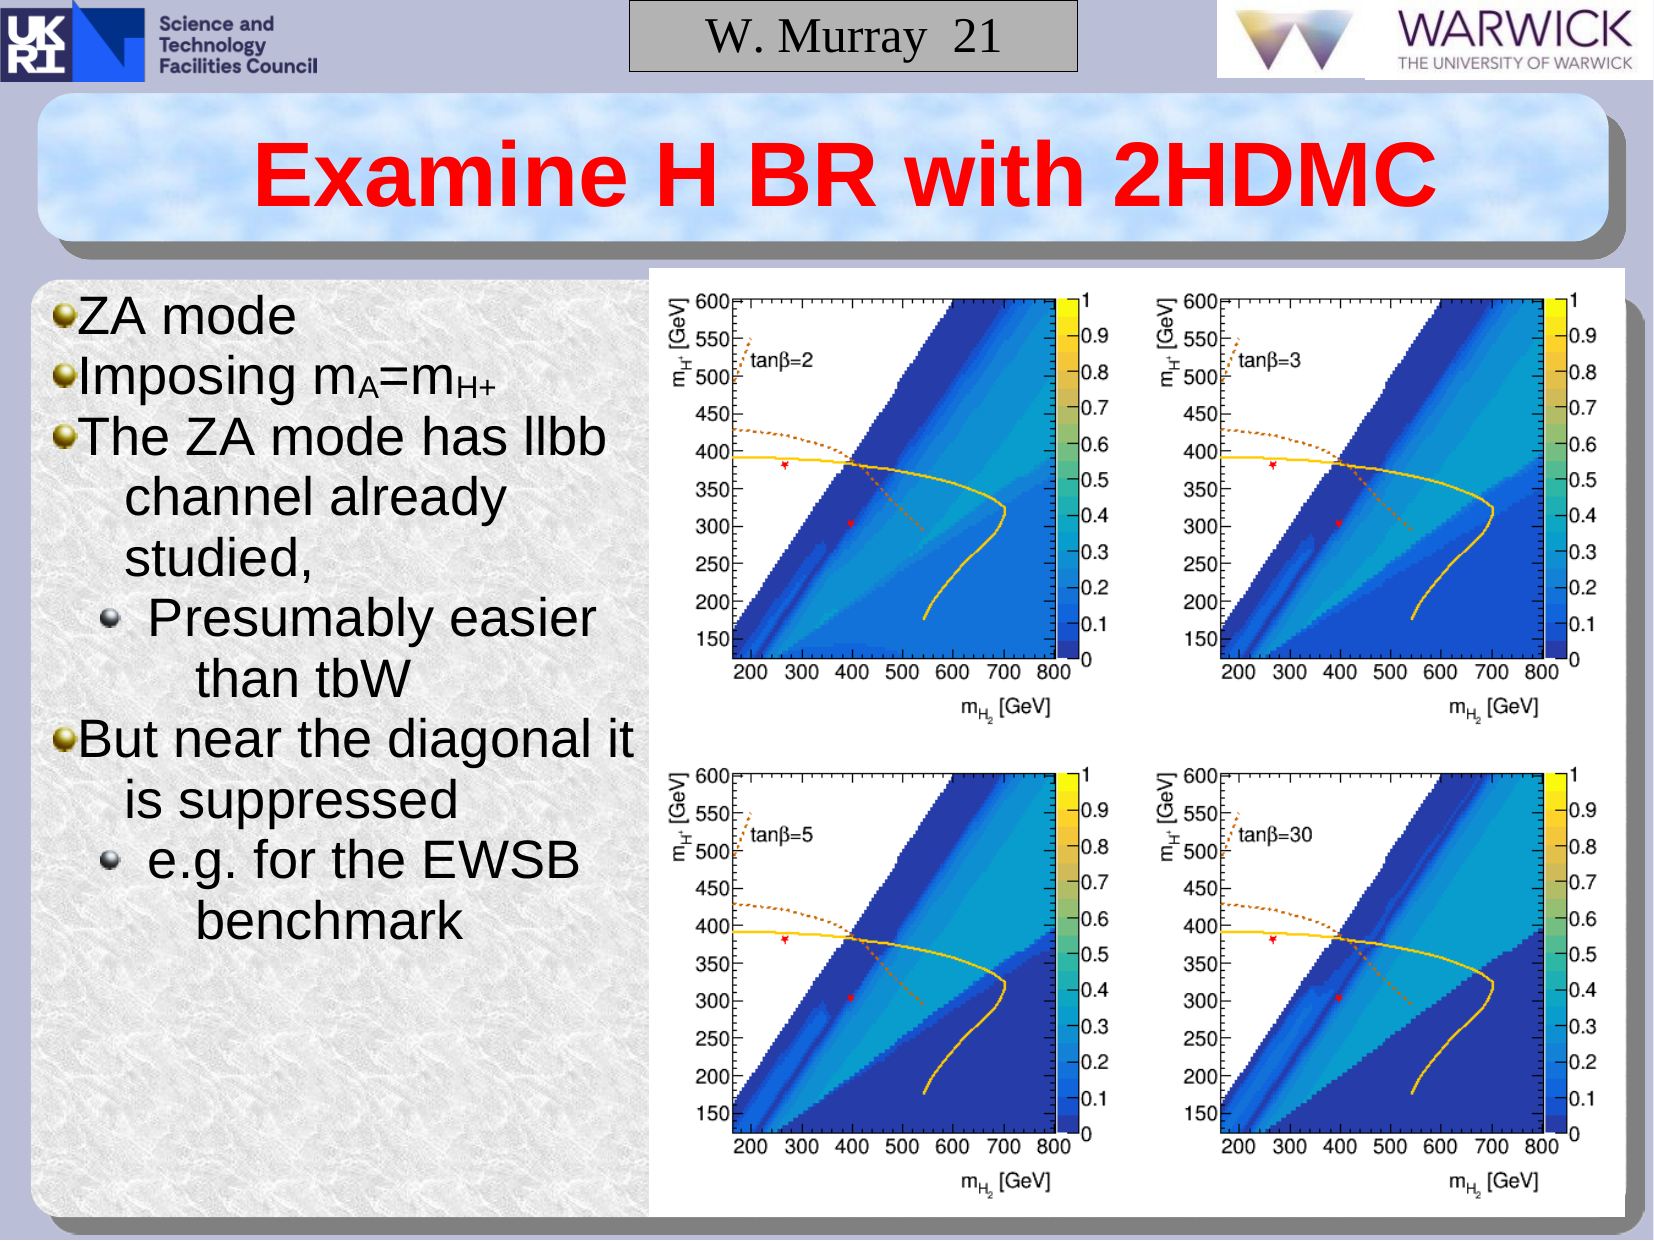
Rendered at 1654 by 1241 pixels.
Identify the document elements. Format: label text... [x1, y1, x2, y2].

picture [37, 93, 1609, 242]
picture [0, 0, 317, 82]
title Examine H BR with 2HDMC [90, 101, 1584, 249]
list ZA mode Imposing mA=mH+ The ZA mode has llbb channel already studied, Presumably easier than tbW But near the diagonal it is suppressed e.g. for the EWSB benchmark [53, 285, 649, 1194]
picture [30, 268, 1627, 1218]
picture [1217, 0, 1654, 80]
